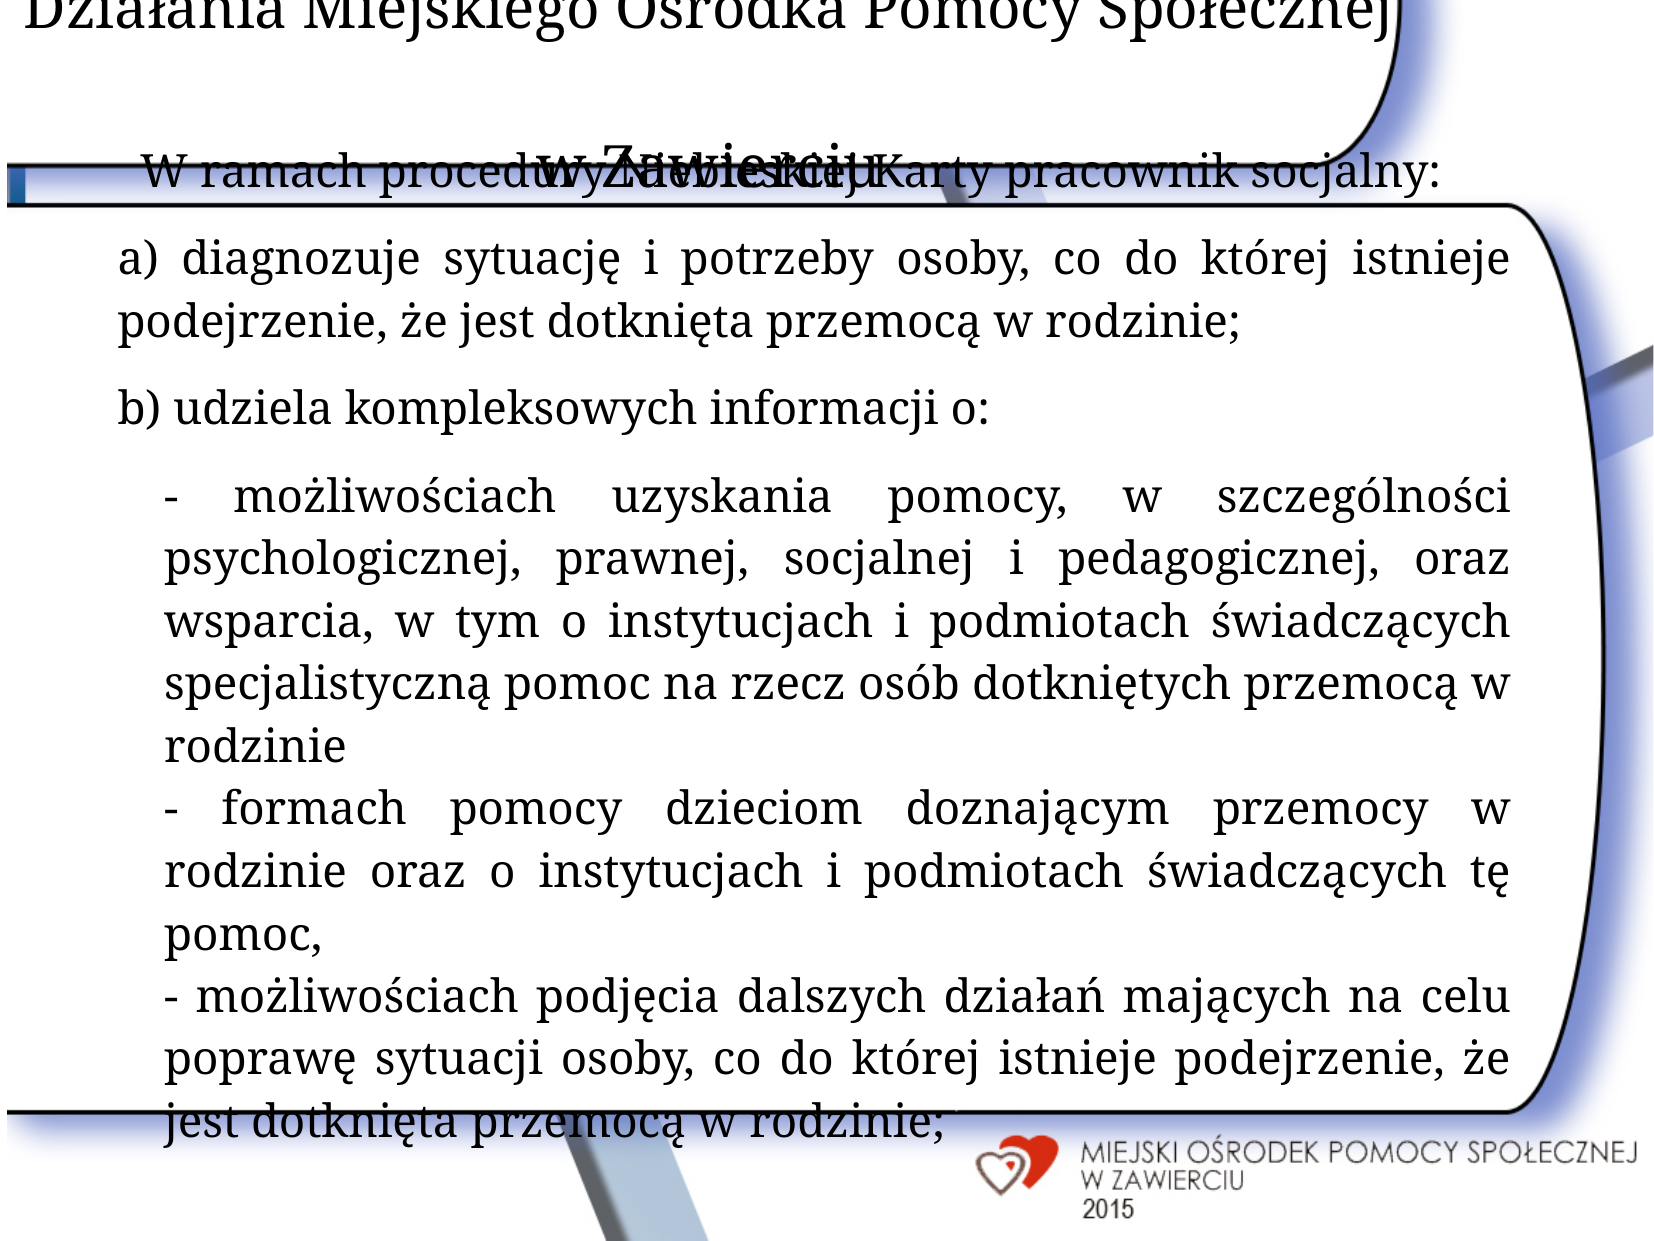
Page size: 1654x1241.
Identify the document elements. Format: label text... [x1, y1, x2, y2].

picture [775, 0, 787, 5]
picture [895, 0, 904, 5]
picture [559, 0, 572, 5]
subtitle W ramach procedury Niebieskiej Karty pracownik socjalny: a) diagnozuje sytuację i potrzeby osoby, co do której istnieje podejrzenie, że jest dotknięta przemocą w rodzinie; b) udziela kompleksowych informacji o: - możliwościach uzyskania pomocy, w szczególności psychologicznej, prawnej, socjalnej i pedagogicznej, oraz wsparcia, w tym o instytucjach i podmiotach świadczących specjalistyczną pomoc na rzecz osób dotkniętych przemocą w rodzinie - formach pomocy dzieciom doznającym przemocy w rodzinie oraz o instytucjach i podmiotach świadczących tę pomoc, - możliwościach podjęcia dalszych działań mających na celu poprawę sytuacji osoby, co do której istnieje podejrzenie, że jest dotknięta przemocą w rodzinie; [23, 248, 1512, 1129]
picture [611, 166, 623, 184]
picture [323, 0, 336, 5]
picture [706, 0, 718, 5]
picture [739, 0, 751, 5]
picture [925, 0, 939, 5]
picture [825, 0, 836, 5]
picture [1340, 175, 1350, 185]
picture [654, 0, 662, 5]
picture [160, 0, 172, 5]
picture [475, 0, 492, 5]
picture [1220, 166, 1228, 175]
picture [1151, 166, 1161, 183]
picture [1060, 175, 1070, 185]
picture [746, 172, 774, 185]
picture [1191, 0, 1205, 5]
picture [529, 0, 541, 5]
picture [1319, 0, 1331, 5]
picture [646, 166, 657, 170]
picture [1060, 0, 1074, 5]
picture [175, 0, 186, 5]
picture [445, 0, 457, 5]
picture [855, 166, 868, 184]
picture [538, 166, 547, 184]
picture [37, 0, 56, 5]
picture [1046, 0, 1055, 5]
picture [402, 0, 413, 5]
picture [593, 0, 619, 5]
picture [974, 166, 986, 182]
picture [1159, 0, 1170, 5]
picture [72, 0, 85, 5]
picture [432, 0, 442, 5]
picture [701, 166, 709, 181]
picture [588, 166, 600, 182]
picture [1030, 0, 1041, 5]
picture [635, 166, 644, 173]
picture [349, 0, 364, 5]
picture [1013, 166, 1025, 185]
picture [910, 175, 920, 185]
picture [840, 0, 871, 5]
picture [279, 0, 310, 5]
picture [264, 0, 275, 5]
picture [1227, 0, 1239, 5]
picture [7, 0, 1654, 1241]
picture [1014, 0, 1026, 5]
picture [646, 171, 657, 184]
picture [1300, 0, 1313, 5]
picture [1336, 0, 1350, 5]
picture [1211, 0, 1223, 5]
picture [7, 0, 31, 5]
picture [139, 0, 154, 5]
picture [386, 0, 398, 5]
picture [1174, 0, 1188, 5]
picture [296, 175, 306, 185]
picture [1243, 0, 1254, 5]
picture [1283, 0, 1296, 5]
picture [979, 0, 993, 5]
picture [151, 166, 160, 181]
picture [545, 0, 555, 5]
picture [1077, 0, 1103, 5]
picture [369, 0, 382, 5]
picture [781, 166, 785, 184]
picture [625, 0, 648, 5]
picture [666, 0, 676, 5]
picture [508, 166, 520, 185]
picture [1108, 0, 1135, 5]
picture [419, 0, 428, 5]
picture [497, 0, 509, 5]
picture [908, 0, 922, 5]
picture [789, 166, 797, 175]
picture [228, 0, 243, 5]
picture [435, 166, 447, 185]
picture [793, 0, 803, 5]
picture [1370, 0, 1381, 5]
picture [707, 168, 713, 185]
picture [1258, 0, 1269, 5]
picture [963, 0, 975, 5]
picture [568, 166, 576, 181]
picture [248, 0, 261, 5]
picture [1136, 166, 1146, 182]
picture [513, 0, 525, 5]
title Działania Miejskiego Ośrodka Pomocy Społecznej w Zawierciu [0, 5, 1394, 166]
picture [211, 0, 223, 5]
picture [755, 0, 768, 5]
picture [387, 166, 399, 185]
picture [805, 166, 811, 183]
picture [124, 0, 135, 5]
picture [674, 175, 679, 184]
picture [805, 0, 822, 5]
picture [61, 0, 70, 5]
picture [945, 0, 957, 5]
picture [170, 166, 178, 181]
picture [89, 0, 102, 5]
picture [484, 166, 495, 173]
picture [765, 166, 776, 175]
picture [679, 0, 691, 5]
picture [227, 175, 237, 185]
picture [1278, 166, 1290, 185]
picture [190, 0, 205, 5]
picture [576, 0, 590, 5]
picture [1142, 0, 1155, 5]
picture [1108, 166, 1120, 185]
picture [722, 0, 736, 5]
picture [1354, 0, 1366, 5]
picture [997, 0, 1011, 5]
picture [877, 0, 890, 5]
picture [107, 0, 121, 5]
picture [463, 0, 473, 5]
